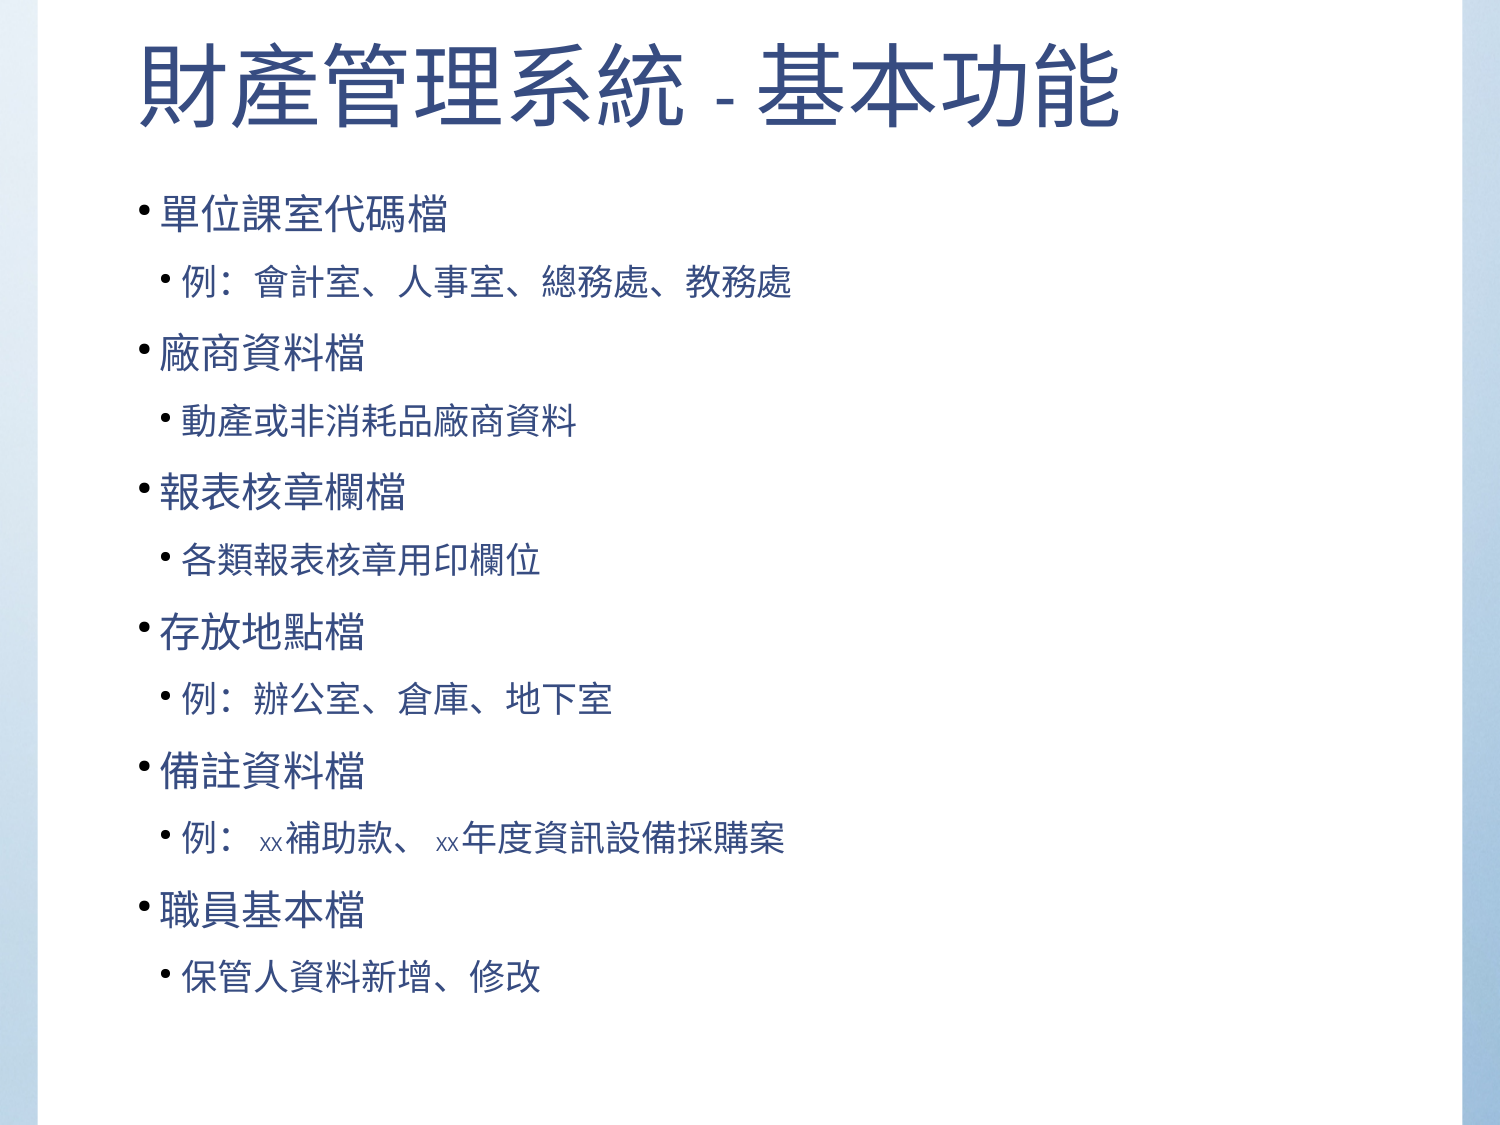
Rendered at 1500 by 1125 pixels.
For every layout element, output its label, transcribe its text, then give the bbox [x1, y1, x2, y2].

picture [0, 0, 1500, 1125]
list 單位課室代碼檔 例：會計室、人事室、總務處、教務處 廠商資料檔 動產或非消耗品廠商資料 報表核章欄檔 各類報表核章用印欄位 存放地點檔 例：辦公室、倉庫、地下室 備註資料檔 例：XX補助款、XX年度資訊設備採購案 職員基本檔 保管人資料新增、修改 [137, 184, 1388, 1013]
title 財產管理系統-基本功能 [137, 12, 1388, 161]
